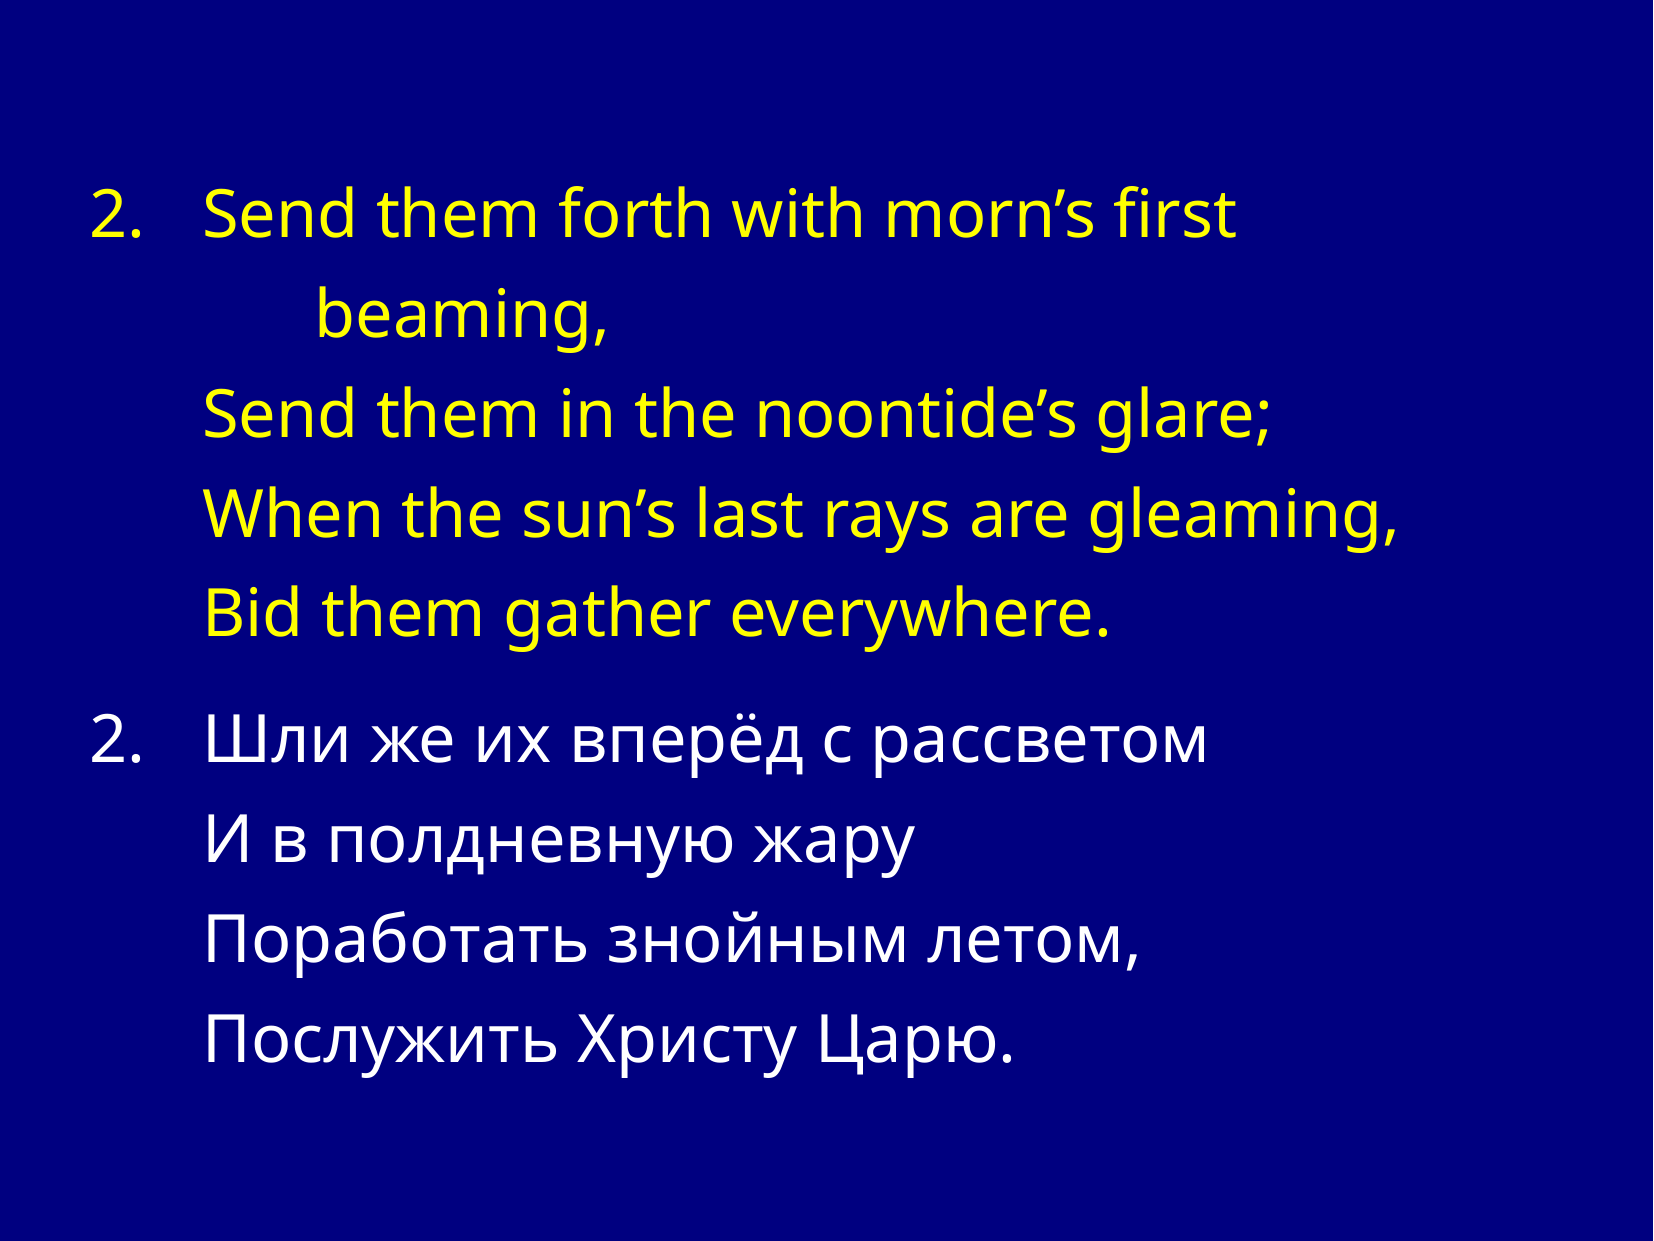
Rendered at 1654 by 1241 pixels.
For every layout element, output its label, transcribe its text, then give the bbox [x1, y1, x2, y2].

text_box 2. Шли же их вперёд с рассветом И в полдневную жару Поработать знойным летом, Послужить Христу Царю. [75, 675, 1576, 1163]
text_box 2. Send them forth with morn’s first beaming, Send them in the noontide’s glare; When the sun’s last rays are gleaming, Bid them gather everywhere. [75, 150, 1653, 638]
